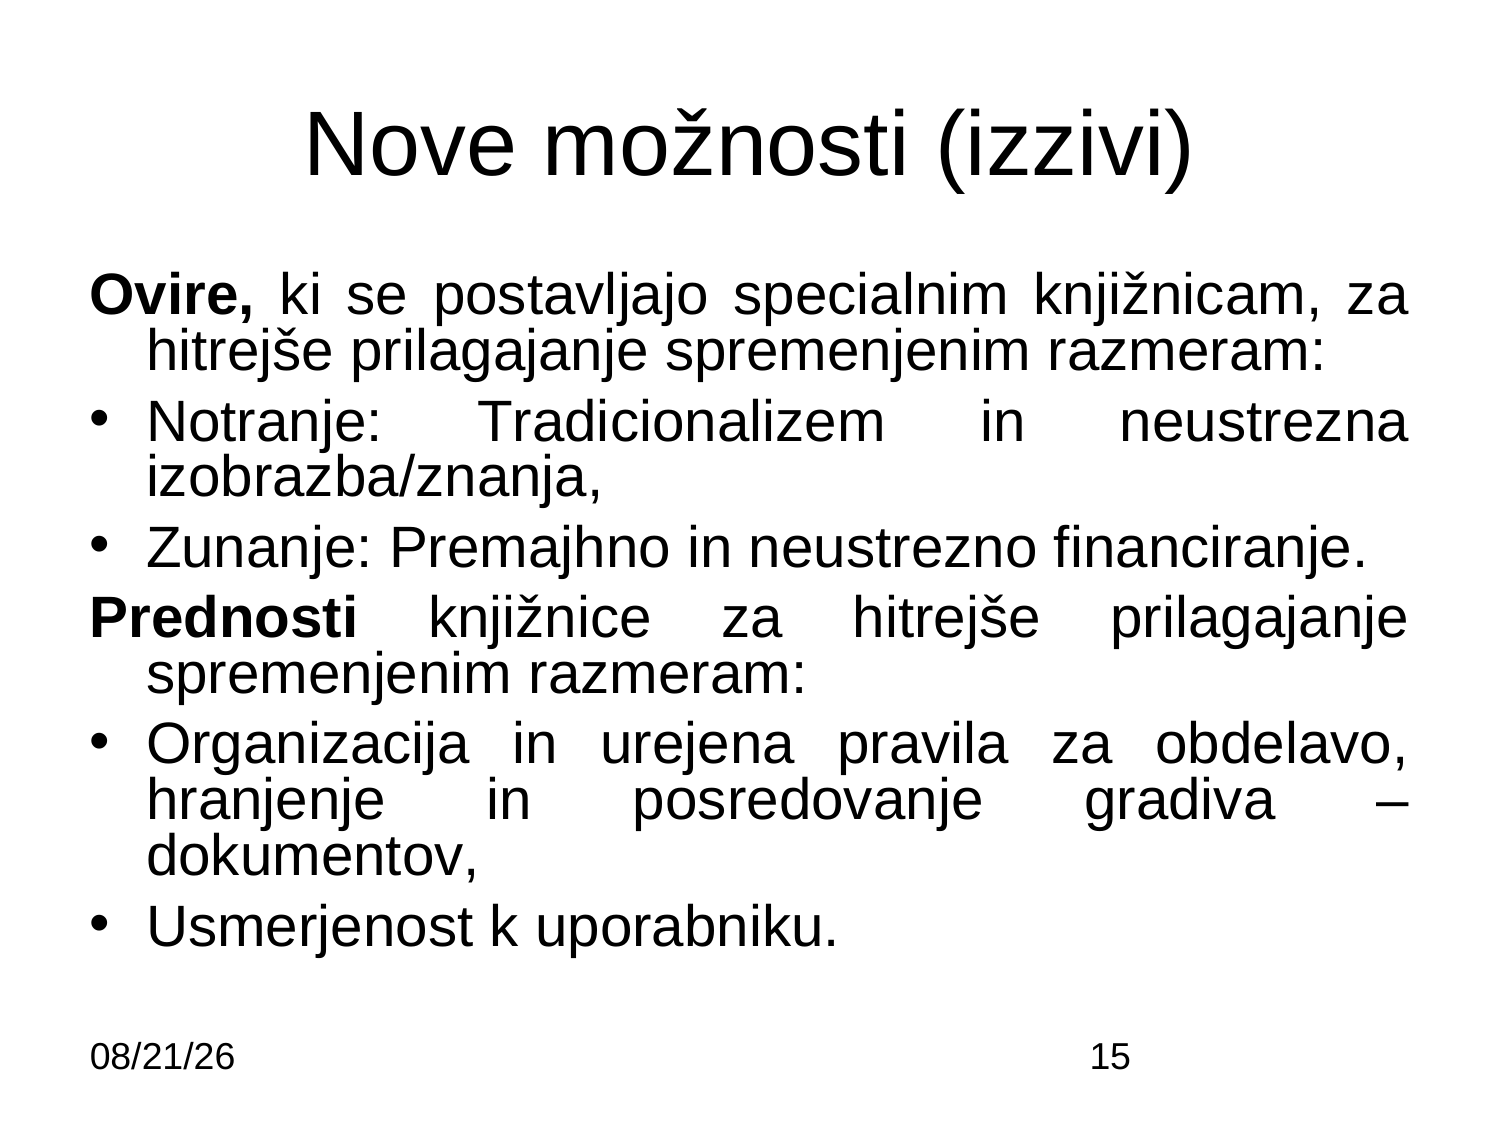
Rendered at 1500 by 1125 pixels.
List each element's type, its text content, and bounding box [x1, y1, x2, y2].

title Nove možnosti (izzivi) [75, 45, 1426, 233]
list Ovire, ki se postavljajo specialnim knjižnicam, za hitrejše prilagajanje spremenjenim razmeram: Notranje: Tradicionalizem in neustrezna izobrazba/znanja, Zunanje: Premajhno in neustrezno financiranje. Prednosti knjižnice za hitrejše prilagajanje spremenjenim razmeram: Organizacija in urejena pravila za obdelavo, hranjenje in posredovanje gradiva – dokumentov, Usmerjenost k uporabniku. [75, 262, 1426, 1006]
